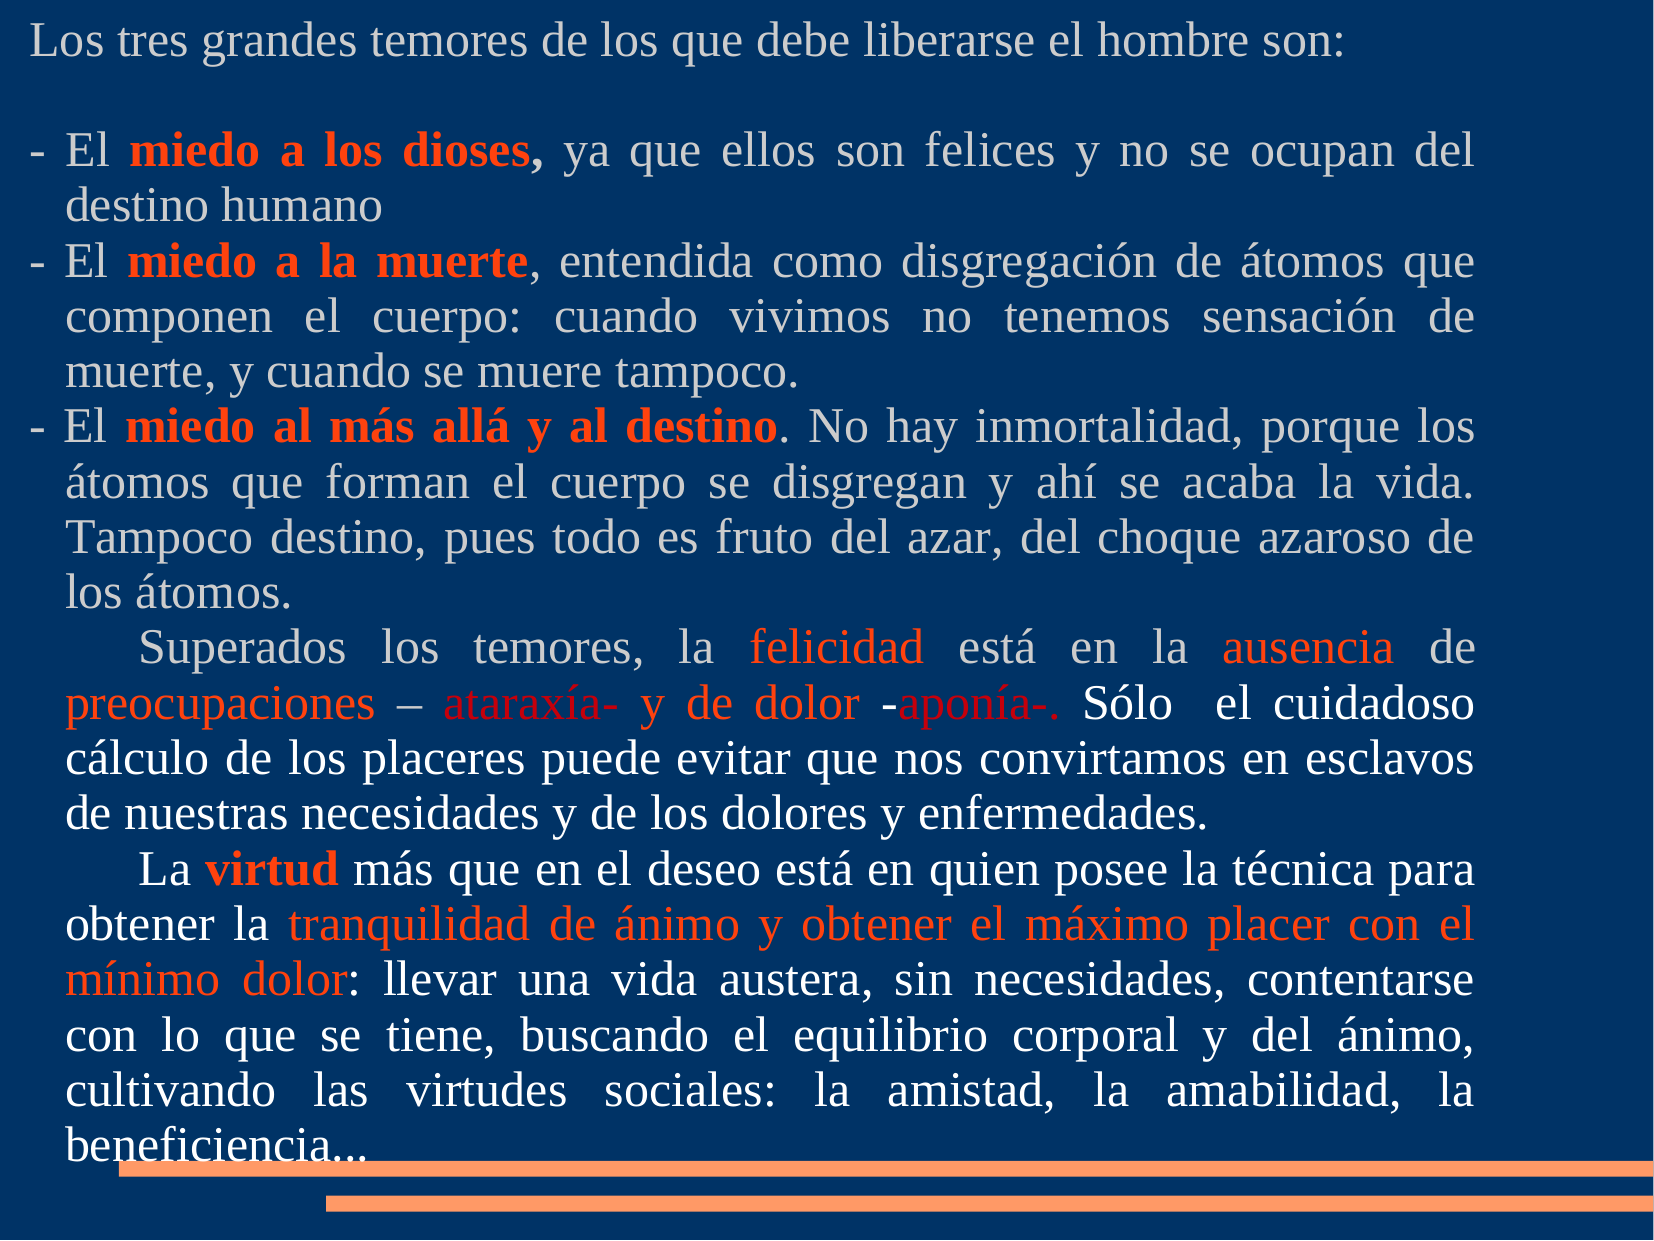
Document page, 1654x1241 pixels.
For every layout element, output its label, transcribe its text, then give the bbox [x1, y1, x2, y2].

subtitle Los tres grandes temores de los que debe liberarse el hombre son: - El miedo a los dioses, ya que ellos son felices y no se ocupan del destino humano - El miedo a la muerte, entendida como disgregación de átomos que componen el cuerpo: cuando vivimos no tenemos sensación de muerte, y cuando se muere tampoco. - El miedo al más allá y al destino. No hay inmortalidad, porque los átomos que forman el cuerpo se disgregan y ahí se acaba la vida. Tampoco destino, pues todo es fruto del azar, del choque azaroso de los átomos. Superados los temores, la felicidad está en la ausencia de preocupaciones – ataraxía- y de dolor -aponía-. Sólo el cuidadoso cálculo de los placeres puede evitar que nos convirtamos en esclavos de nuestras necesidades y de los dolores y enfermedades. La virtud más que en el deseo está en quien posee la técnica para obtener la tranquilidad de ánimo y obtener el máximo placer con el mínimo dolor: llevar una vida austera, sin necesidades, contentarse con lo que se tiene, buscando el equilibrio corporal y del ánimo, cultivando las virtudes sociales: la amistad, la amabilidad, la beneficiencia... [29, 0, 1477, 1241]
